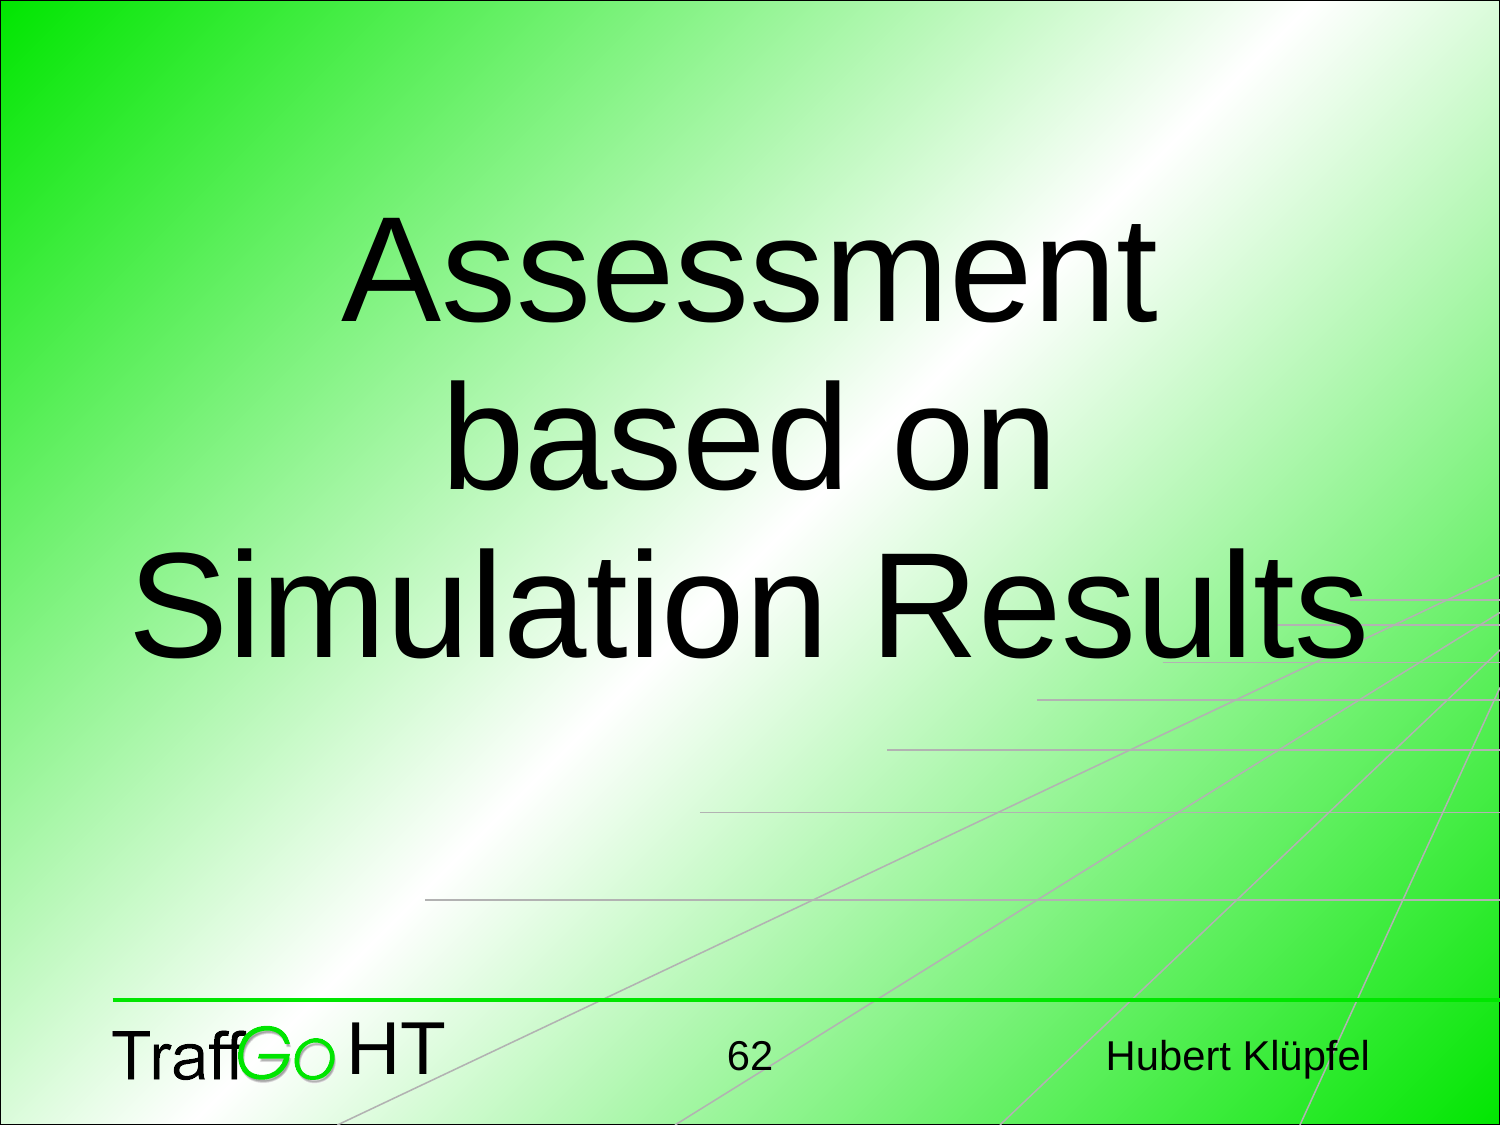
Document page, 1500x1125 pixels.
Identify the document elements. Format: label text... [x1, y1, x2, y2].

title Assessment based on Simulation Results [112, 99, 1388, 776]
picture [112, 1024, 338, 1085]
